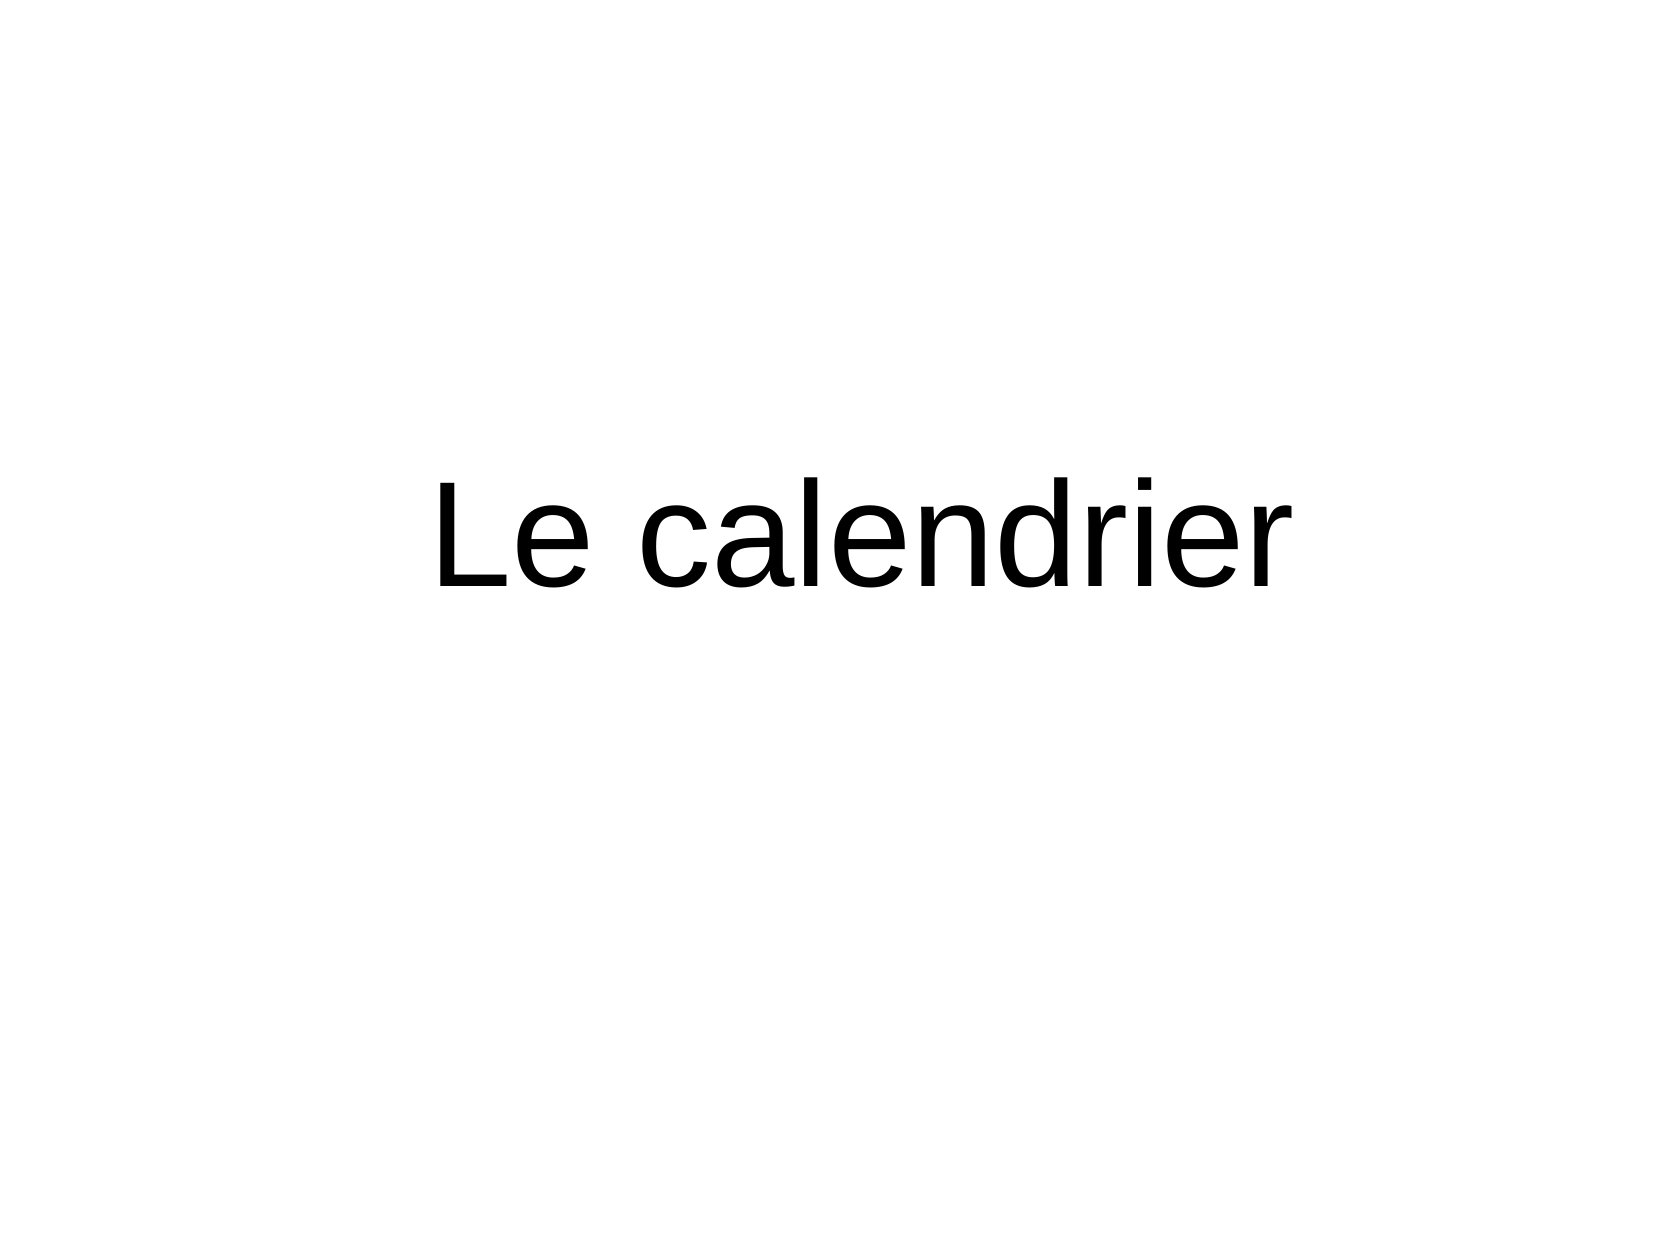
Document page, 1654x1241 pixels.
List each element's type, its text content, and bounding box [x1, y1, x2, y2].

text_box Le calendrier [413, 442, 1359, 626]
